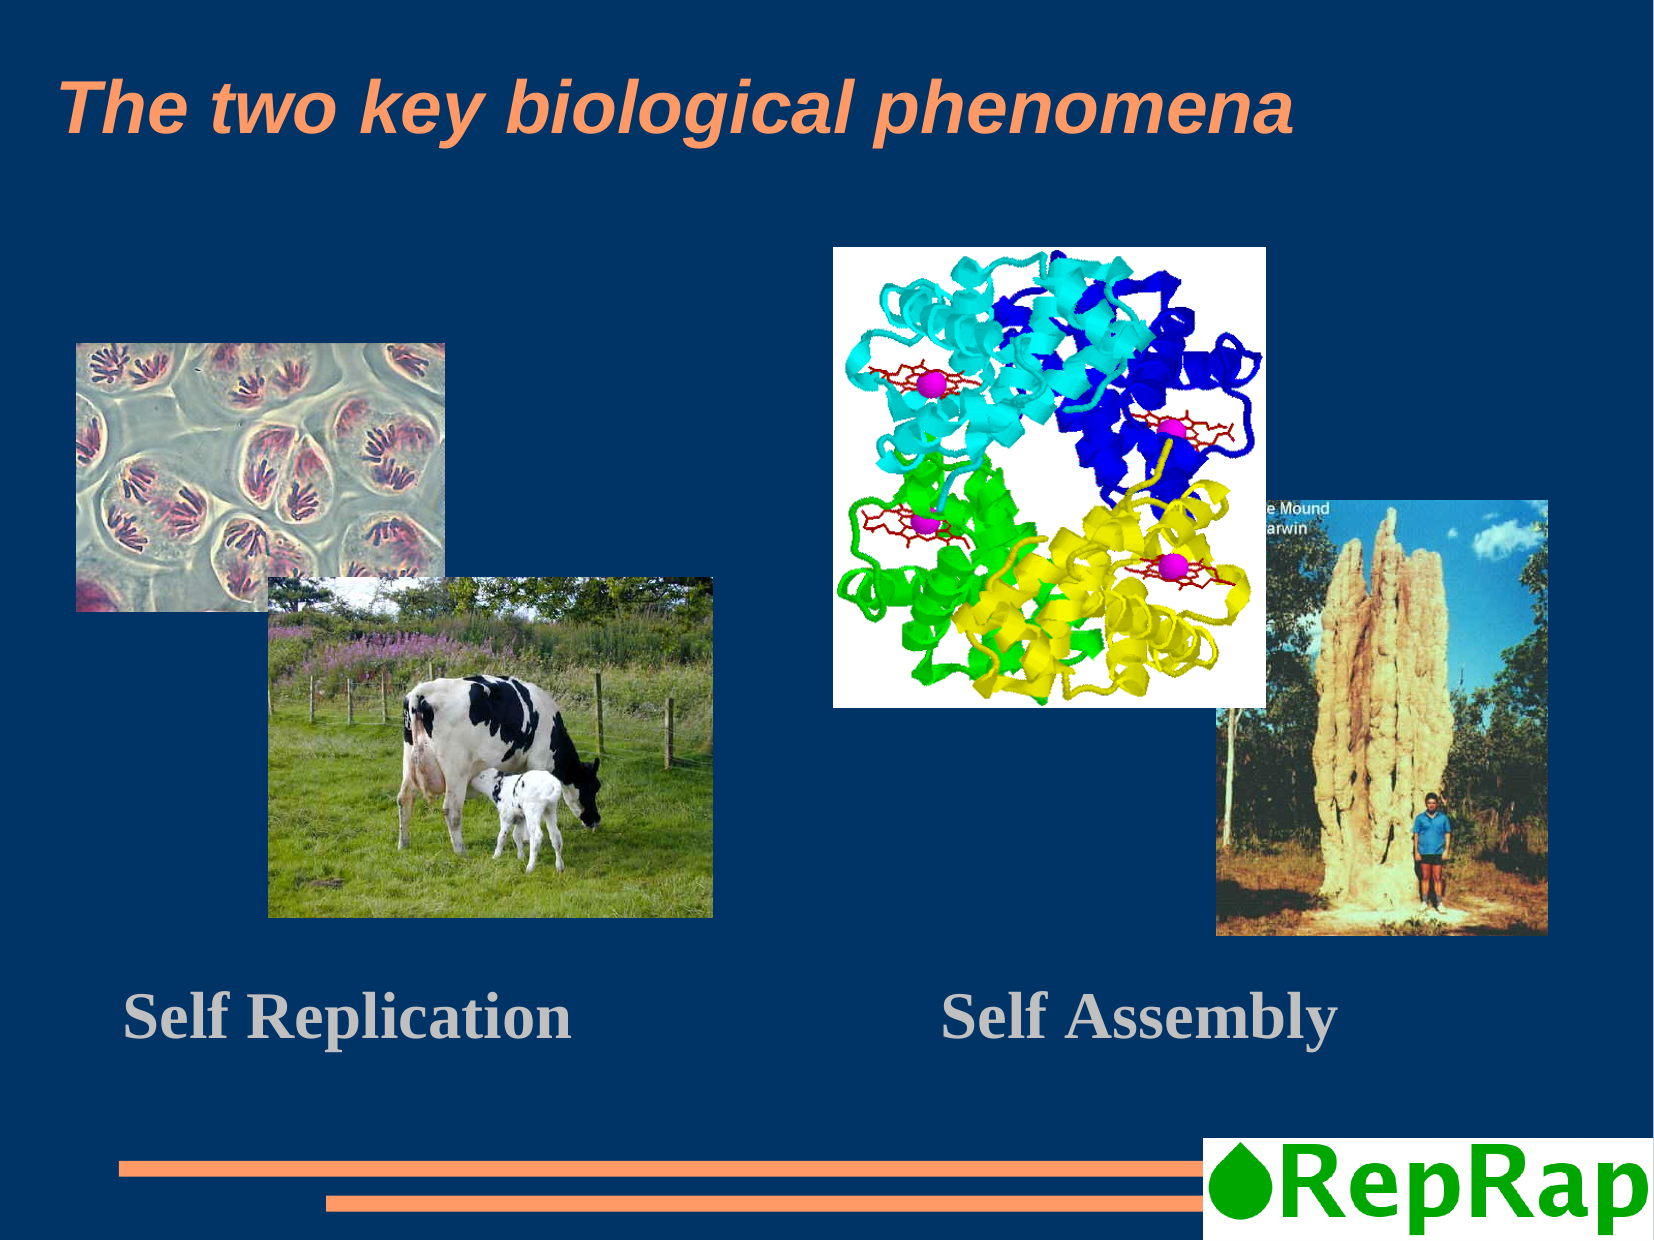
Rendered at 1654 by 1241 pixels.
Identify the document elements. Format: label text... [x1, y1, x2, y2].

text_box Self Replication Self Assembly [122, 979, 1552, 1080]
picture [1203, 1138, 1654, 1241]
picture [76, 343, 713, 918]
picture [833, 247, 1548, 936]
title The two key biological phenomena [55, 0, 1556, 215]
